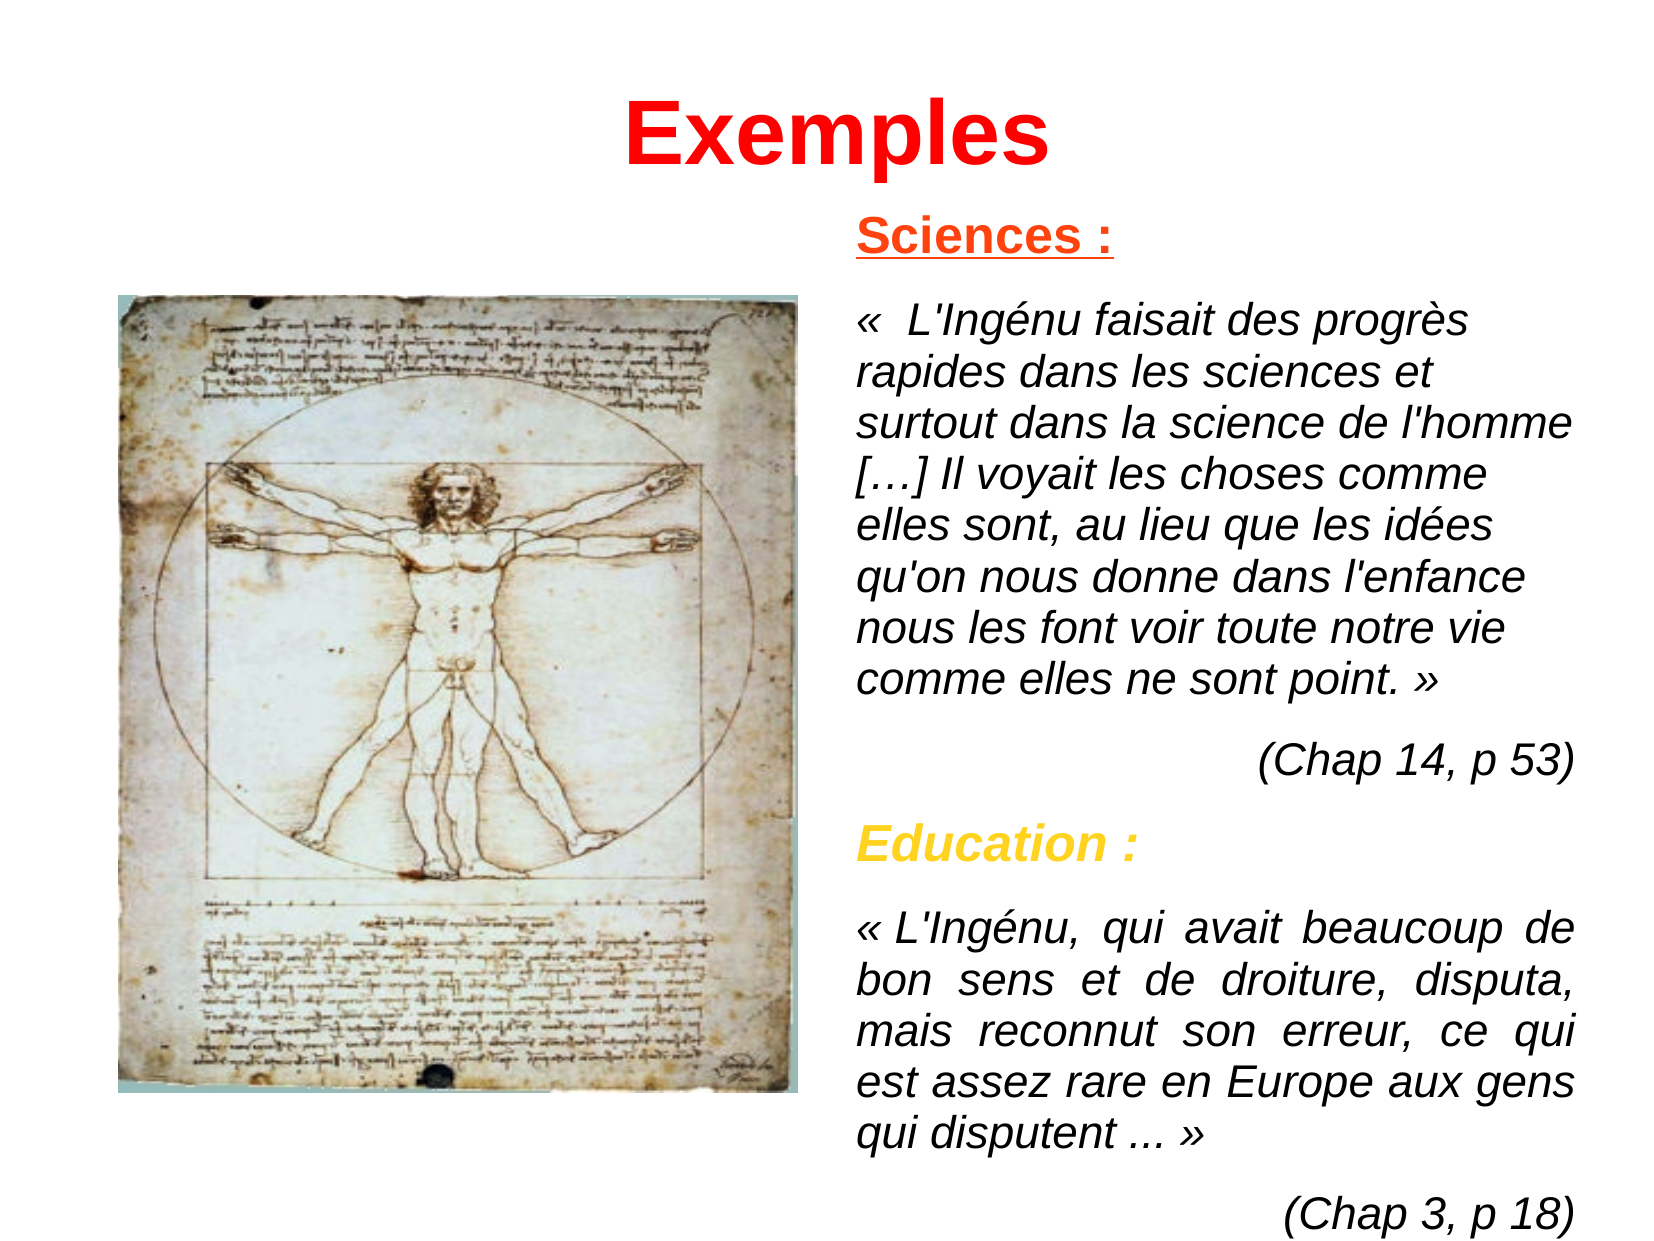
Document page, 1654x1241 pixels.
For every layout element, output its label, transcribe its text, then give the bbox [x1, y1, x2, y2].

picture [82, 290, 809, 1109]
title Exemples [106, 29, 1595, 237]
list Sciences : « L'Ingénu faisait des progrès rapides dans les sciences et surtout dans la science de l'homme […] Il voyait les choses comme elles sont, au lieu que les idées qu'on nous donne dans l'enfance nous les font voir toute notre vie comme elles ne sont point. » (Chap 14, p 53) Education : « L'Ingénu, qui avait beaucoup de bon sens et de droiture, disputa, mais reconnut son erreur, ce qui est assez rare en Europe aux gens qui disputent ... » (Chap 3, p 18) [856, 206, 1577, 1241]
